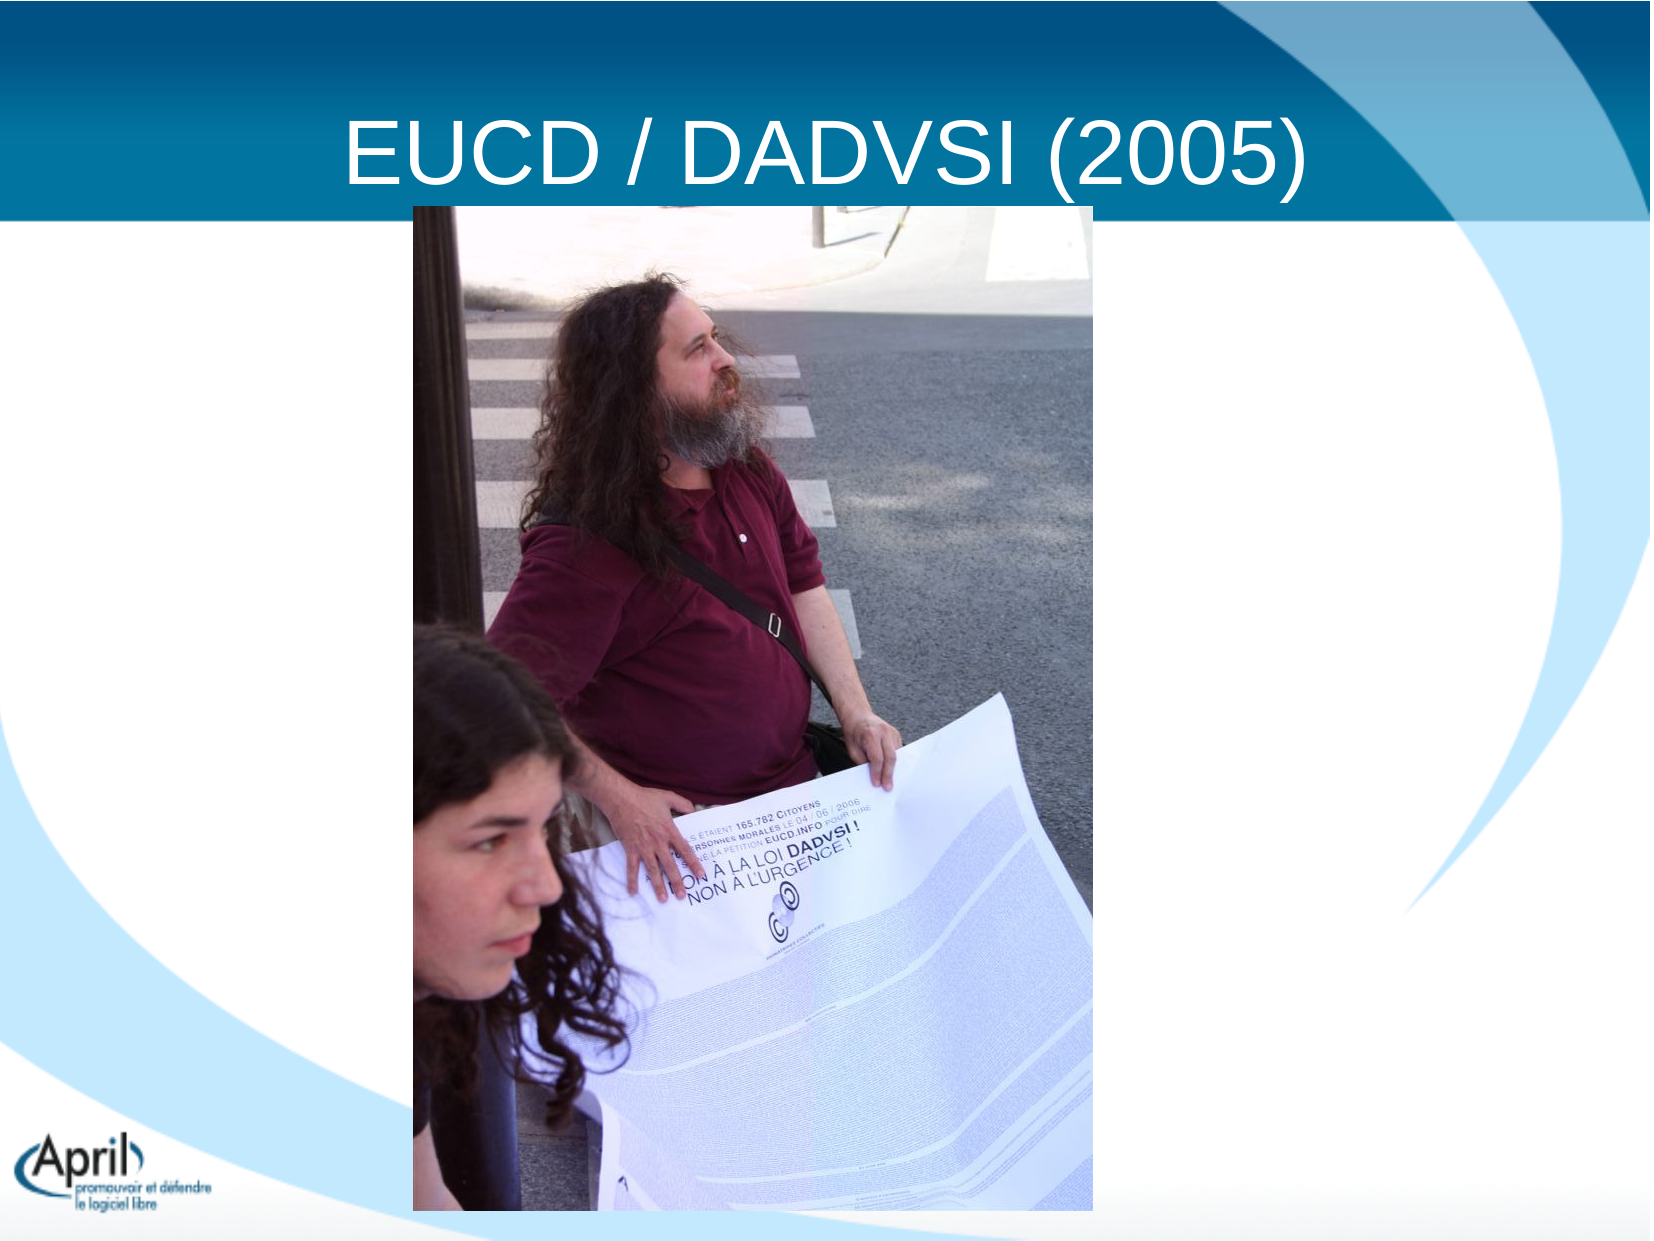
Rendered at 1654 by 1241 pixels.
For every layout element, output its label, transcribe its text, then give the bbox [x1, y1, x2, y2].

picture [0, 1, 1650, 1241]
title EUCD / DADVSI (2005) [82, 49, 1571, 257]
